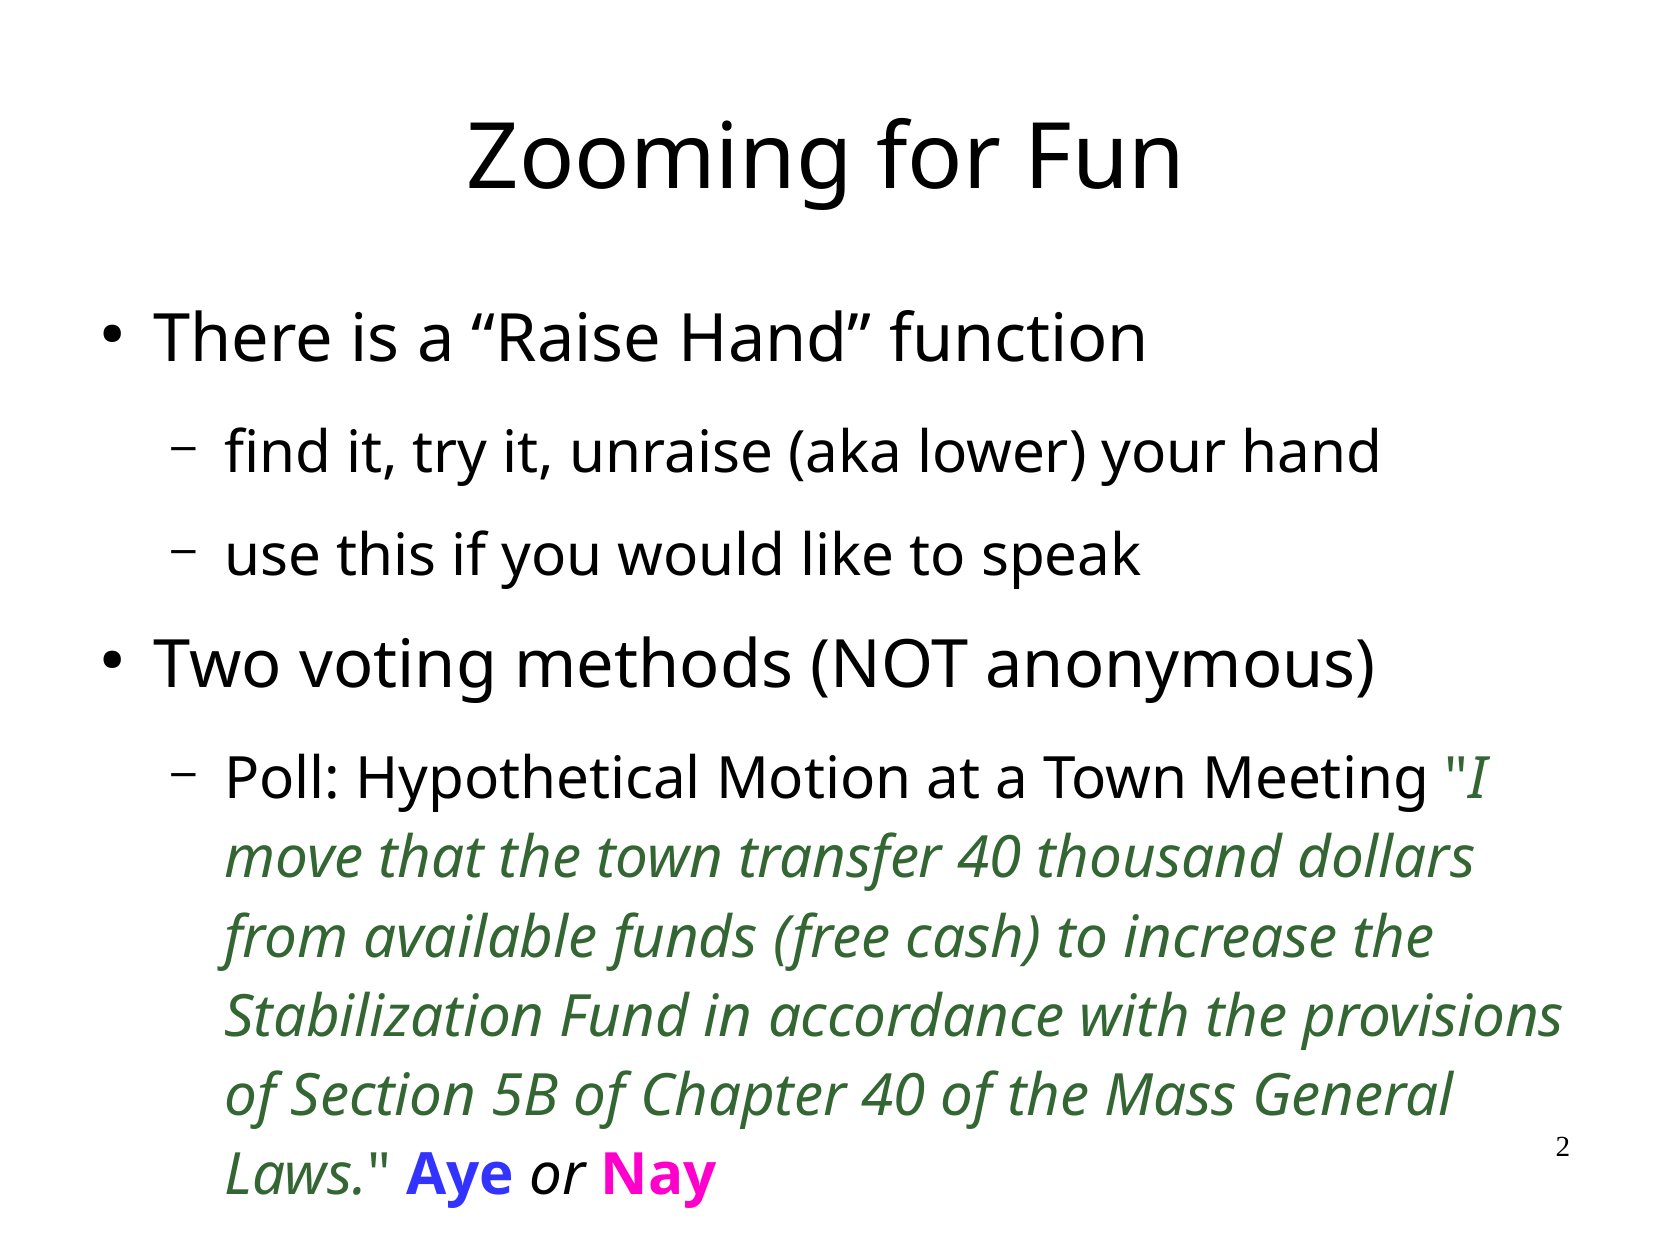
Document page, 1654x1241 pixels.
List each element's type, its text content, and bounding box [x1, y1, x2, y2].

list There is a “Raise Hand” function find it, try it, unraise (aka lower) your hand use this if you would like to speak Two voting methods (NOT anonymous) Poll: Hypothetical Motion at a Town Meeting "I move that the town transfer 40 thousand dollars from available funds (free cash) to increase the Stabilization Fund in accordance with the provisions of Section 5B of Chapter 40 of the Mass General Laws." Aye or Nay Yes or No [82, 290, 1571, 1215]
title Zooming for Fun [82, 49, 1571, 257]
